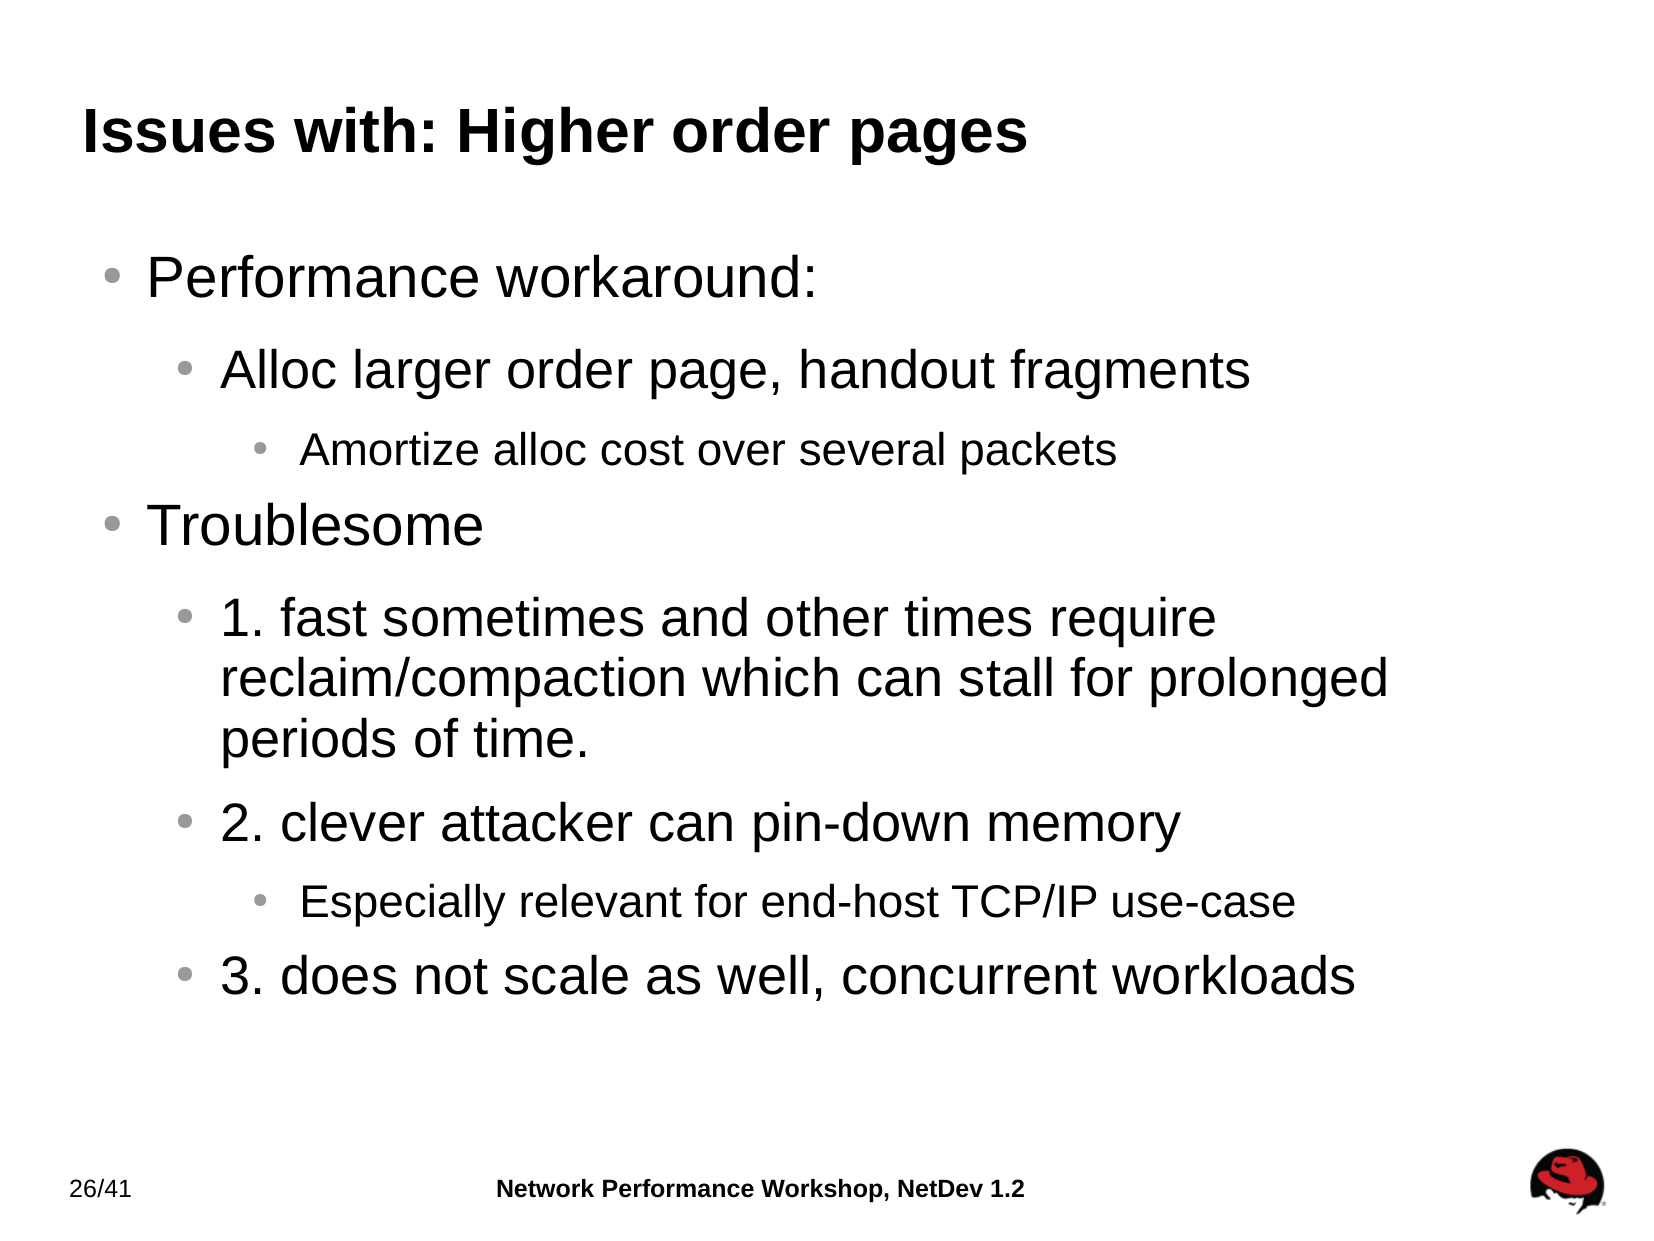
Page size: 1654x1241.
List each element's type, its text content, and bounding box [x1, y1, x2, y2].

picture [1529, 1146, 1612, 1224]
title Issues with: Higher order pages [82, 37, 1571, 226]
list Performance workaround: Alloc larger order page, handout fragments Amortize alloc cost over several packets Troublesome 1. fast sometimes and other times require reclaim/compaction which can stall for prolonged periods of time. 2. clever attacker can pin-down memory Especially relevant for end-host TCP/IP use-case 3. does not scale as well, concurrent workloads [86, 244, 1575, 1039]
